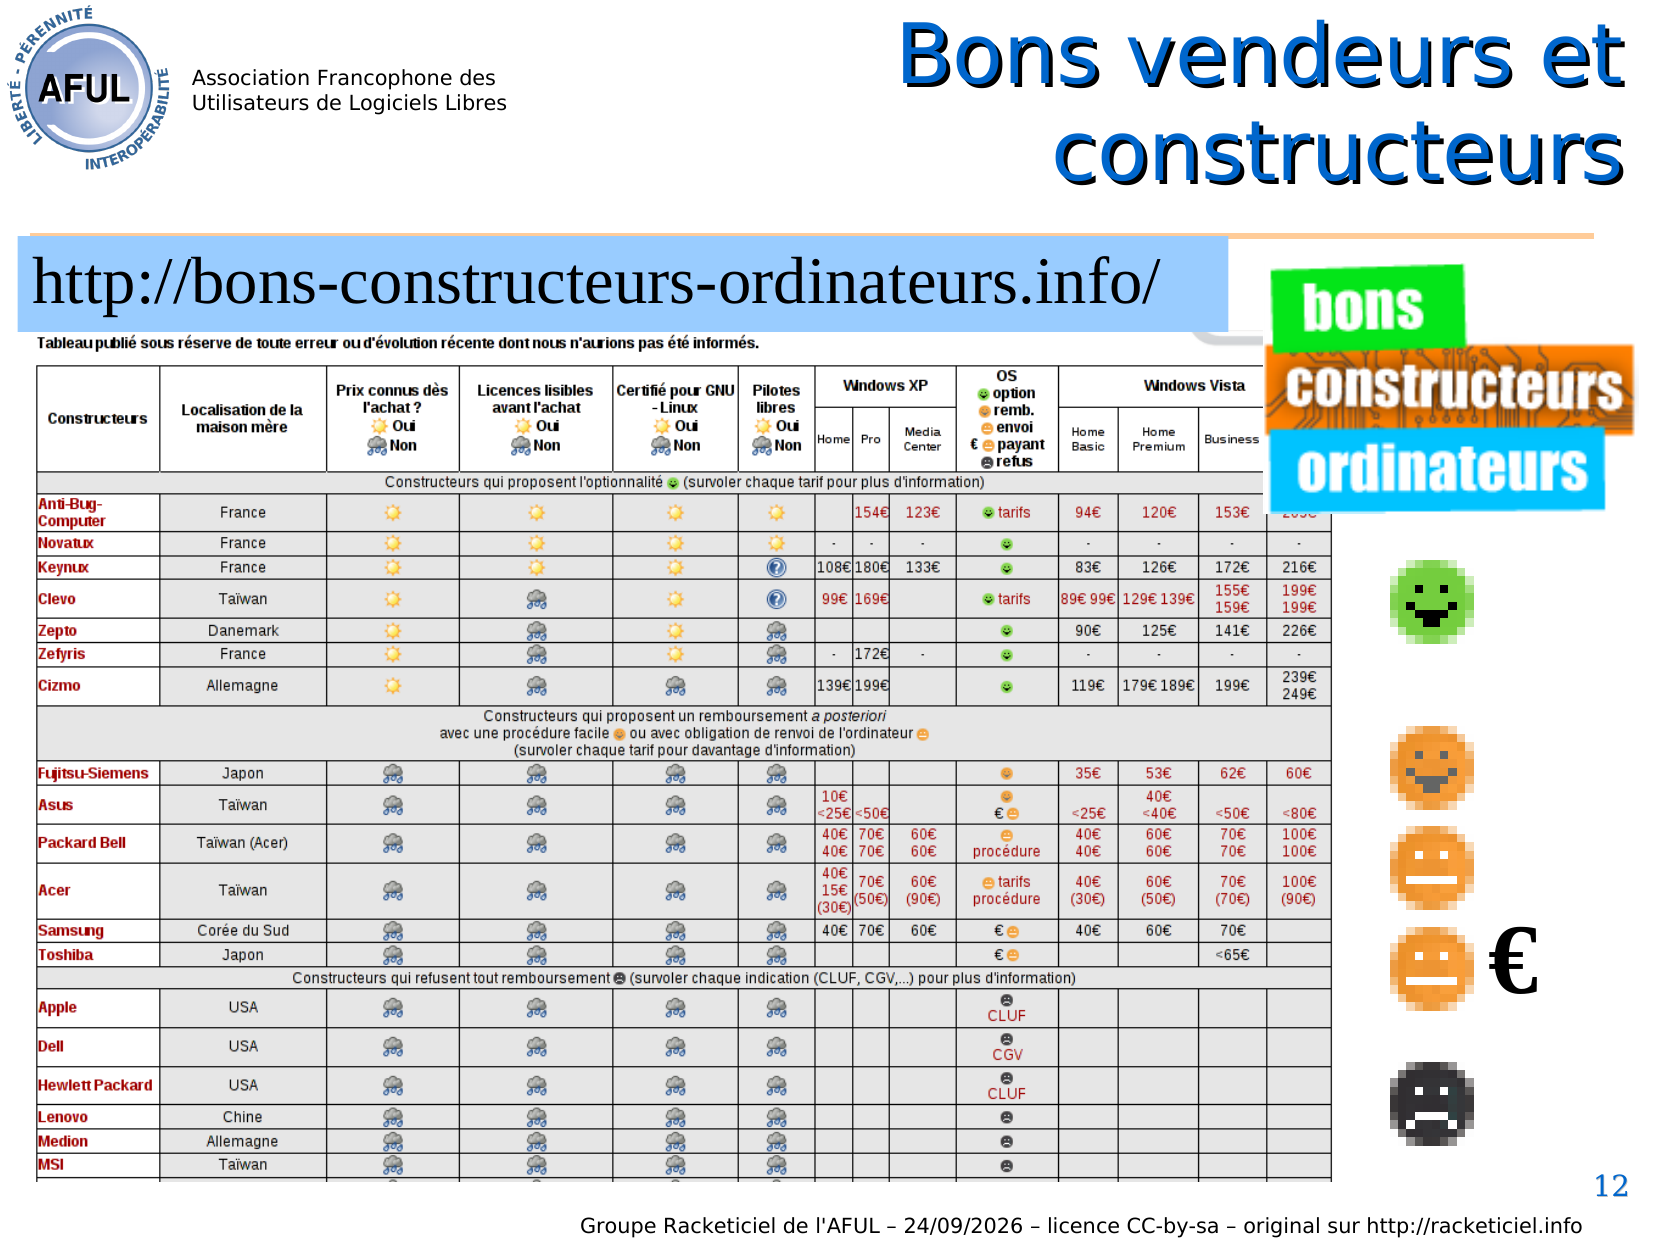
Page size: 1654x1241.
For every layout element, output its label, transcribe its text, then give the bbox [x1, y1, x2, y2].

picture [1390, 726, 1474, 810]
picture [29, 263, 1639, 1182]
picture [1390, 927, 1474, 1011]
text_box http://bons-constructeurs-ordinateurs.info/ [17, 236, 1229, 332]
picture [1390, 1062, 1474, 1146]
picture [1390, 560, 1474, 644]
text_box € [1474, 897, 1554, 1043]
picture [0, 0, 178, 178]
title Bons vendeurs et constructeurs [501, 6, 1625, 201]
picture [1390, 826, 1474, 910]
